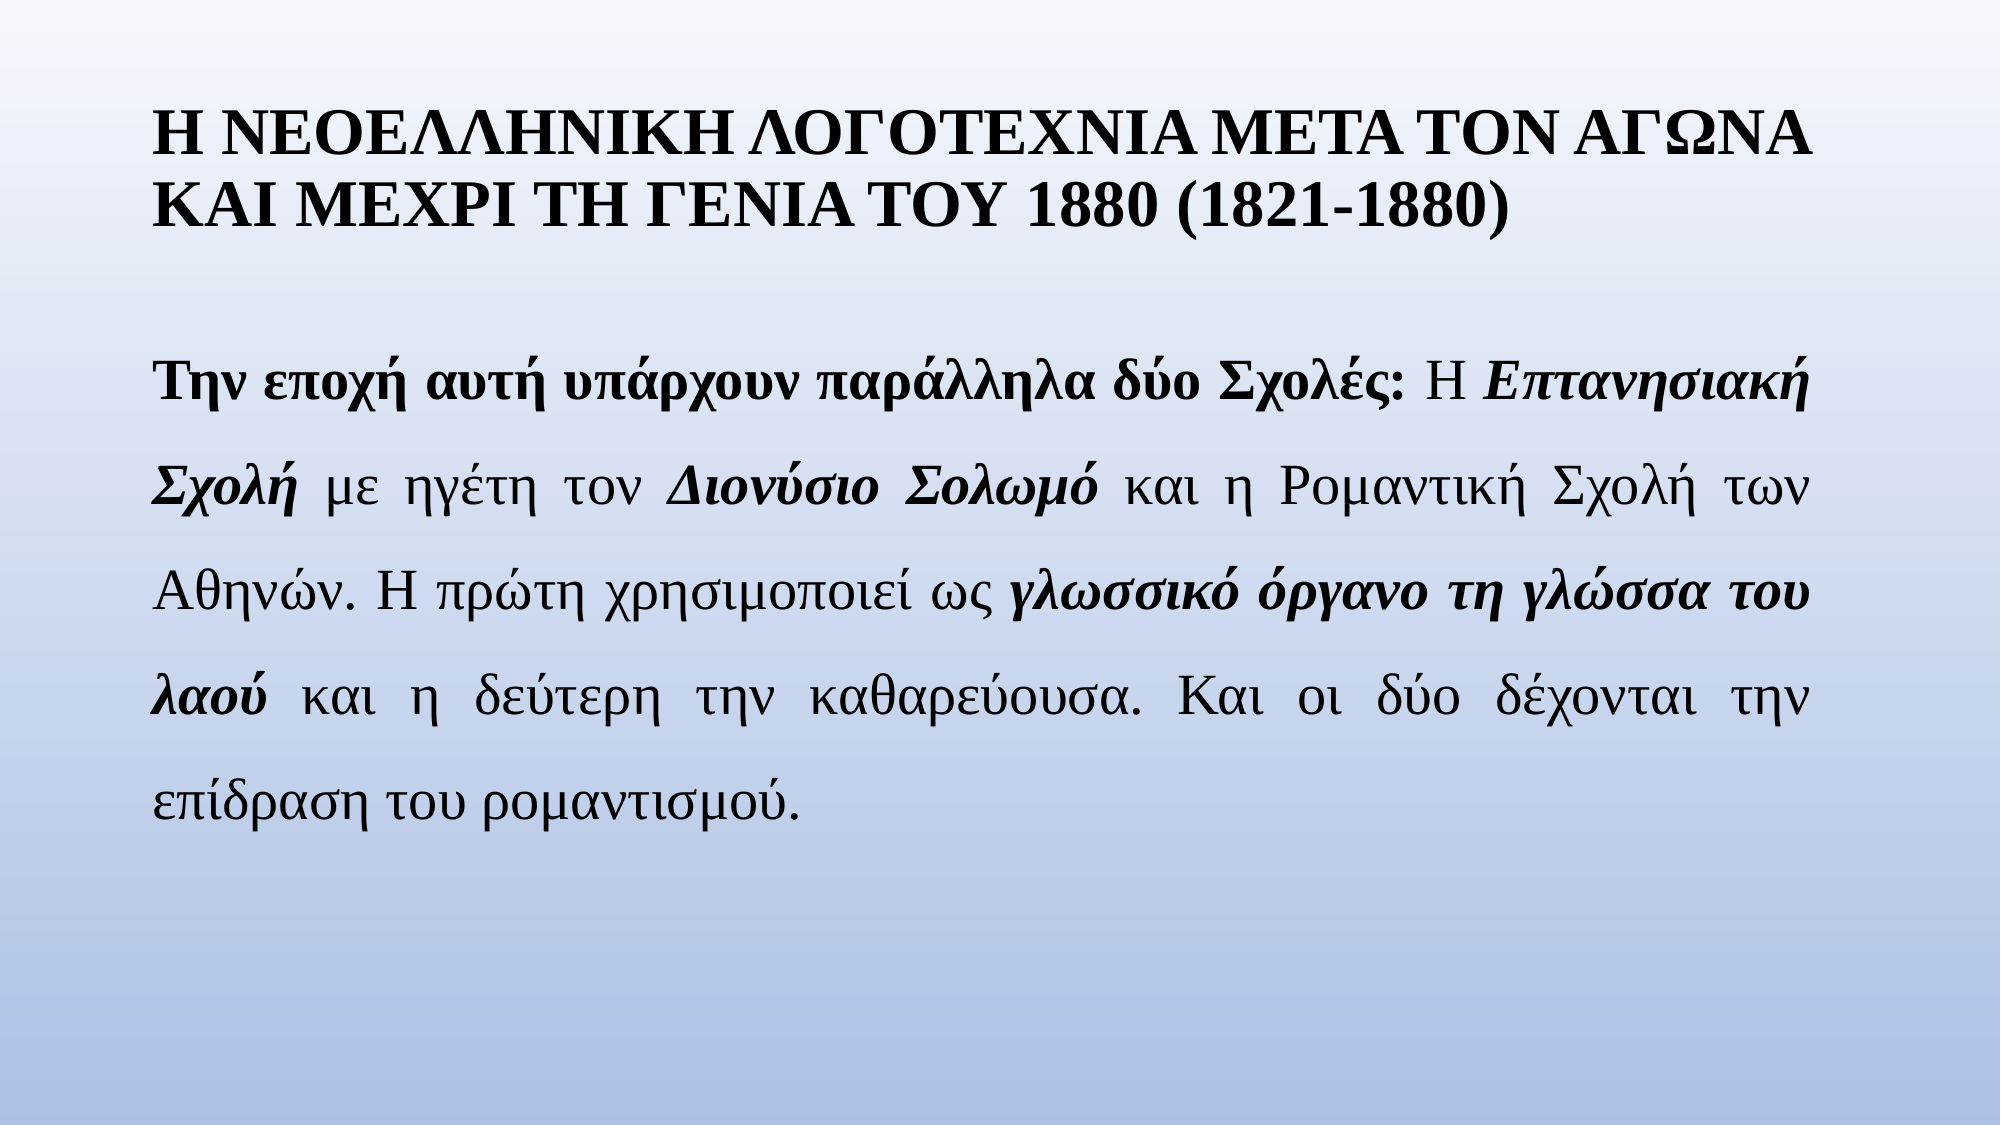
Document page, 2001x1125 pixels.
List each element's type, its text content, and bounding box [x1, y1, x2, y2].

title Η ΝΕΟΕΛΛΗΝΙΚΗ ΛΟΓΟΤΕΧΝΙΑ ΜΕΤΑ ΤΟΝ ΑΓΩΝΑ ΚΑΙ ΜΕΧΡΙ ΤΗ ΓΕΝΙΑ ΤΟΥ 1880 (1821-1880) [137, 59, 1863, 278]
list Την εποχή αυτή υπάρχουν παράλληλα δύο Σχολές: Η Επτανησιακή Σχολή με ηγέτη τον Διονύσιο Σολωμό και η Ρομαντική Σχολή των Αθηνών. Η πρώτη χρησιμοποιεί ως γλωσσικό όργανο τη γλώσσα του λαού και η δεύτερη την καθαρεύουσα. Και οι δύο δέχονται την επίδραση του ρομαντισμού. [137, 299, 1863, 1014]
